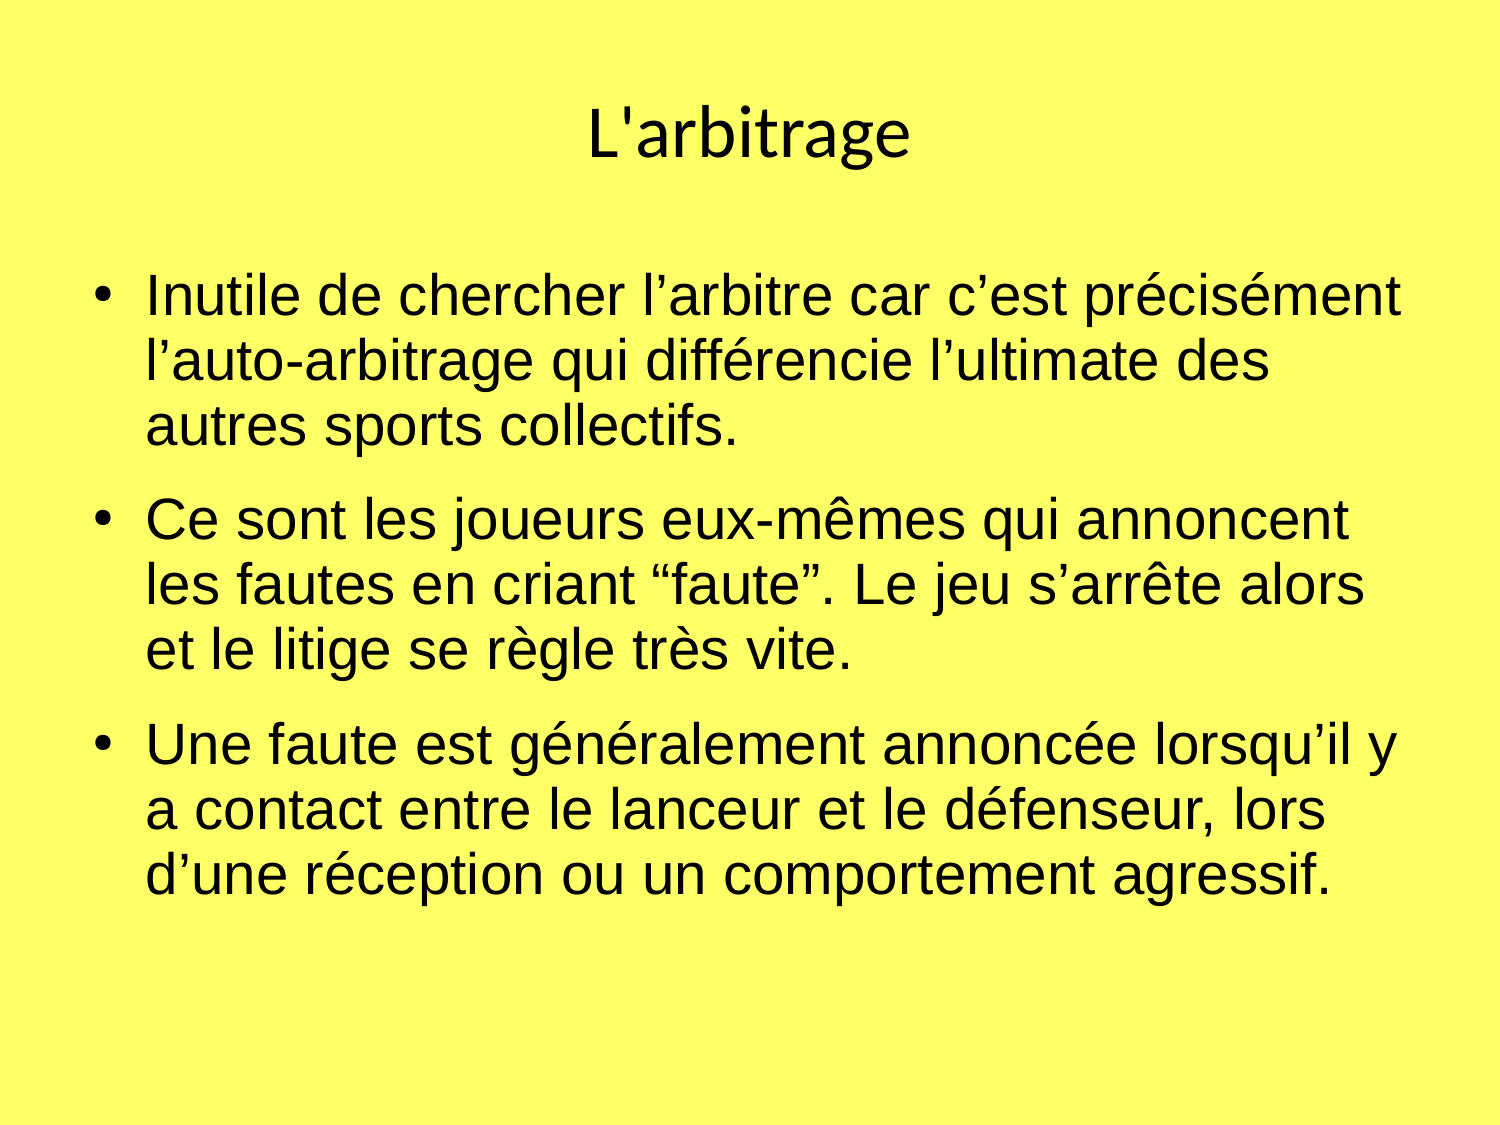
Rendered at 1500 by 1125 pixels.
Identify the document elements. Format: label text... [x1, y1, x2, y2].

list Inutile de chercher l’arbitre car c’est précisément l’auto-arbitrage qui différencie l’ultimate des autres sports collectifs. Ce sont les joueurs eux-mêmes qui annoncent les fautes en criant “faute”. Le jeu s’arrête alors et le litige se règle très vite. Une faute est généralement annoncée lorsqu’il y a contact entre le lanceur et le défenseur, lors d’une réception ou un comportement agressif. [75, 262, 1425, 1070]
title L'arbitrage [75, 45, 1425, 233]
